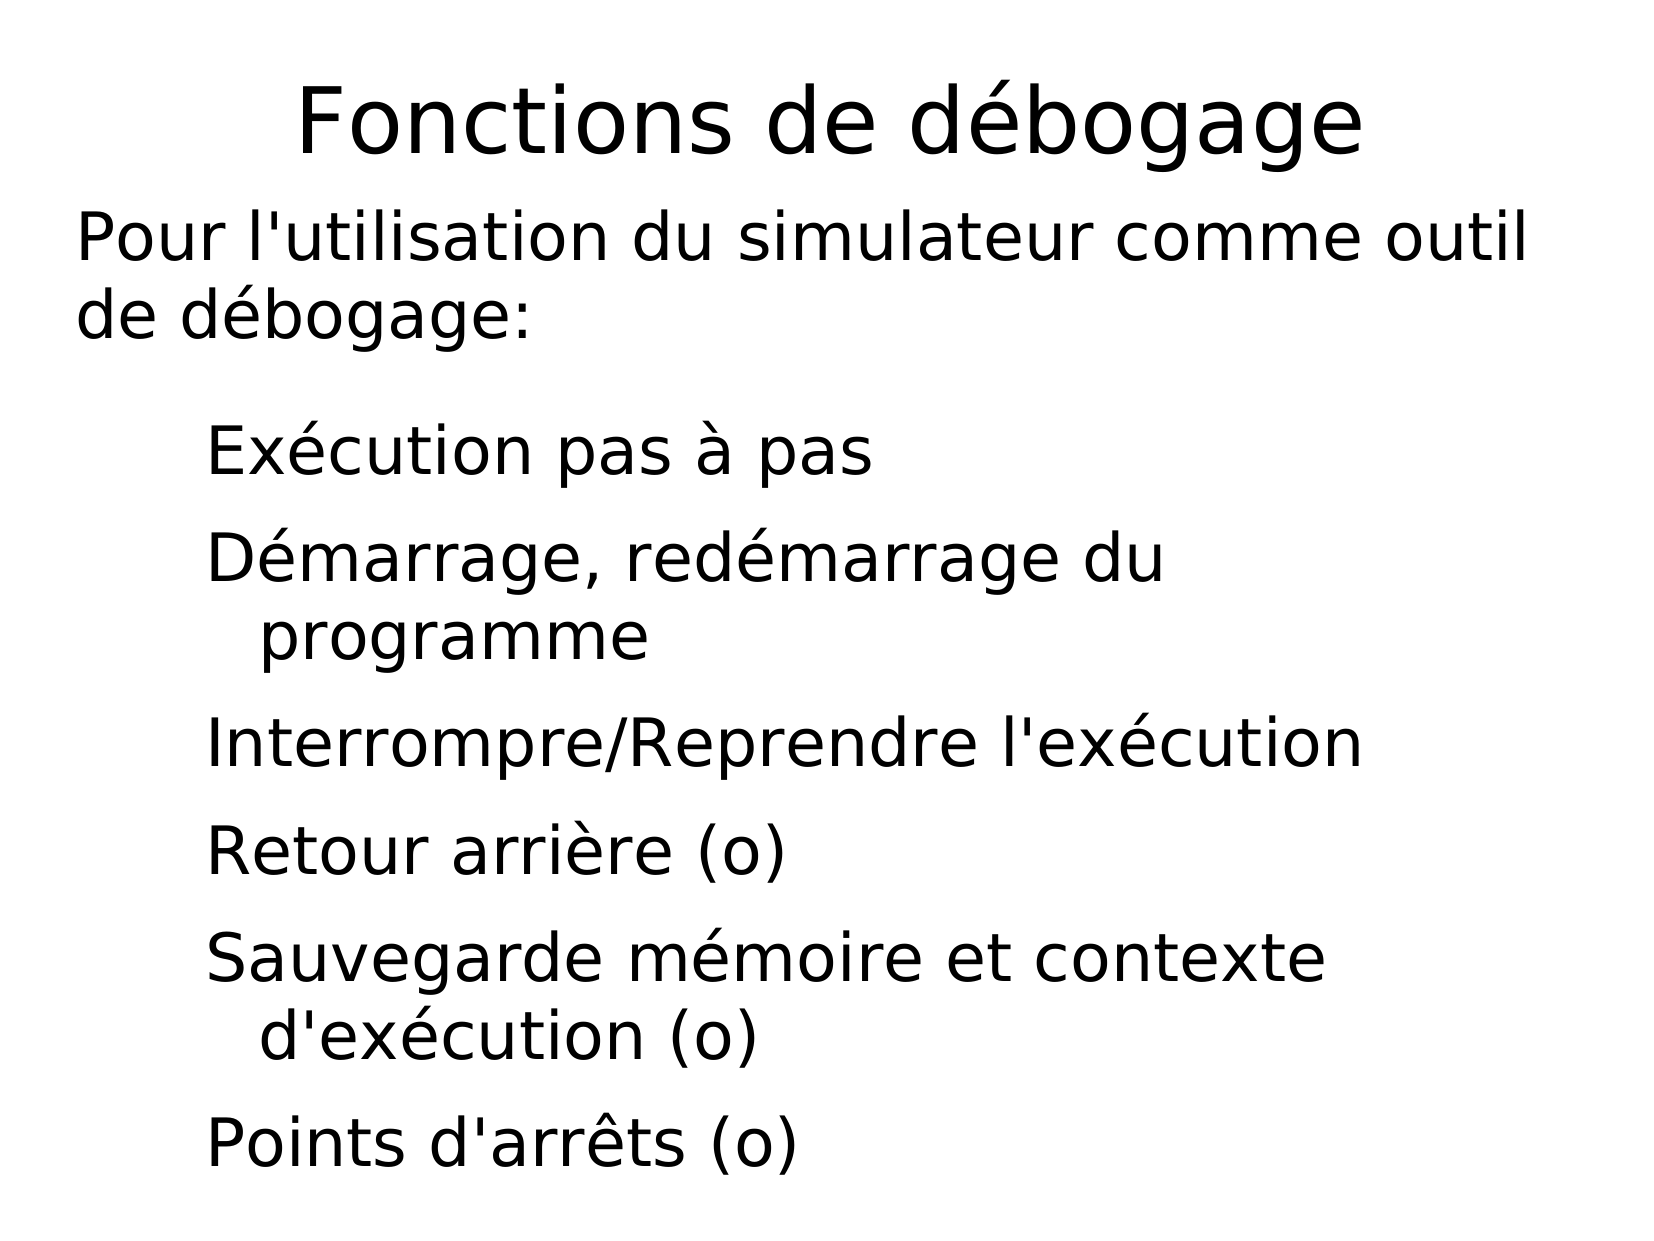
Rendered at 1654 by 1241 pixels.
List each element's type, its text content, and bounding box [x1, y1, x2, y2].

text_box Pour l'utilisation du simulateur comme outil de débogage: [75, 198, 1568, 355]
title Fonctions de débogage [86, 17, 1576, 226]
list Exécution pas à pas Démarrage, redémarrage du programme Interrompre/Reprendre l'exécution Retour arrière (o) Sauvegarde mémoire et contexte d'exécution (o) Points d'arrêts (o) [187, 412, 1501, 1201]
